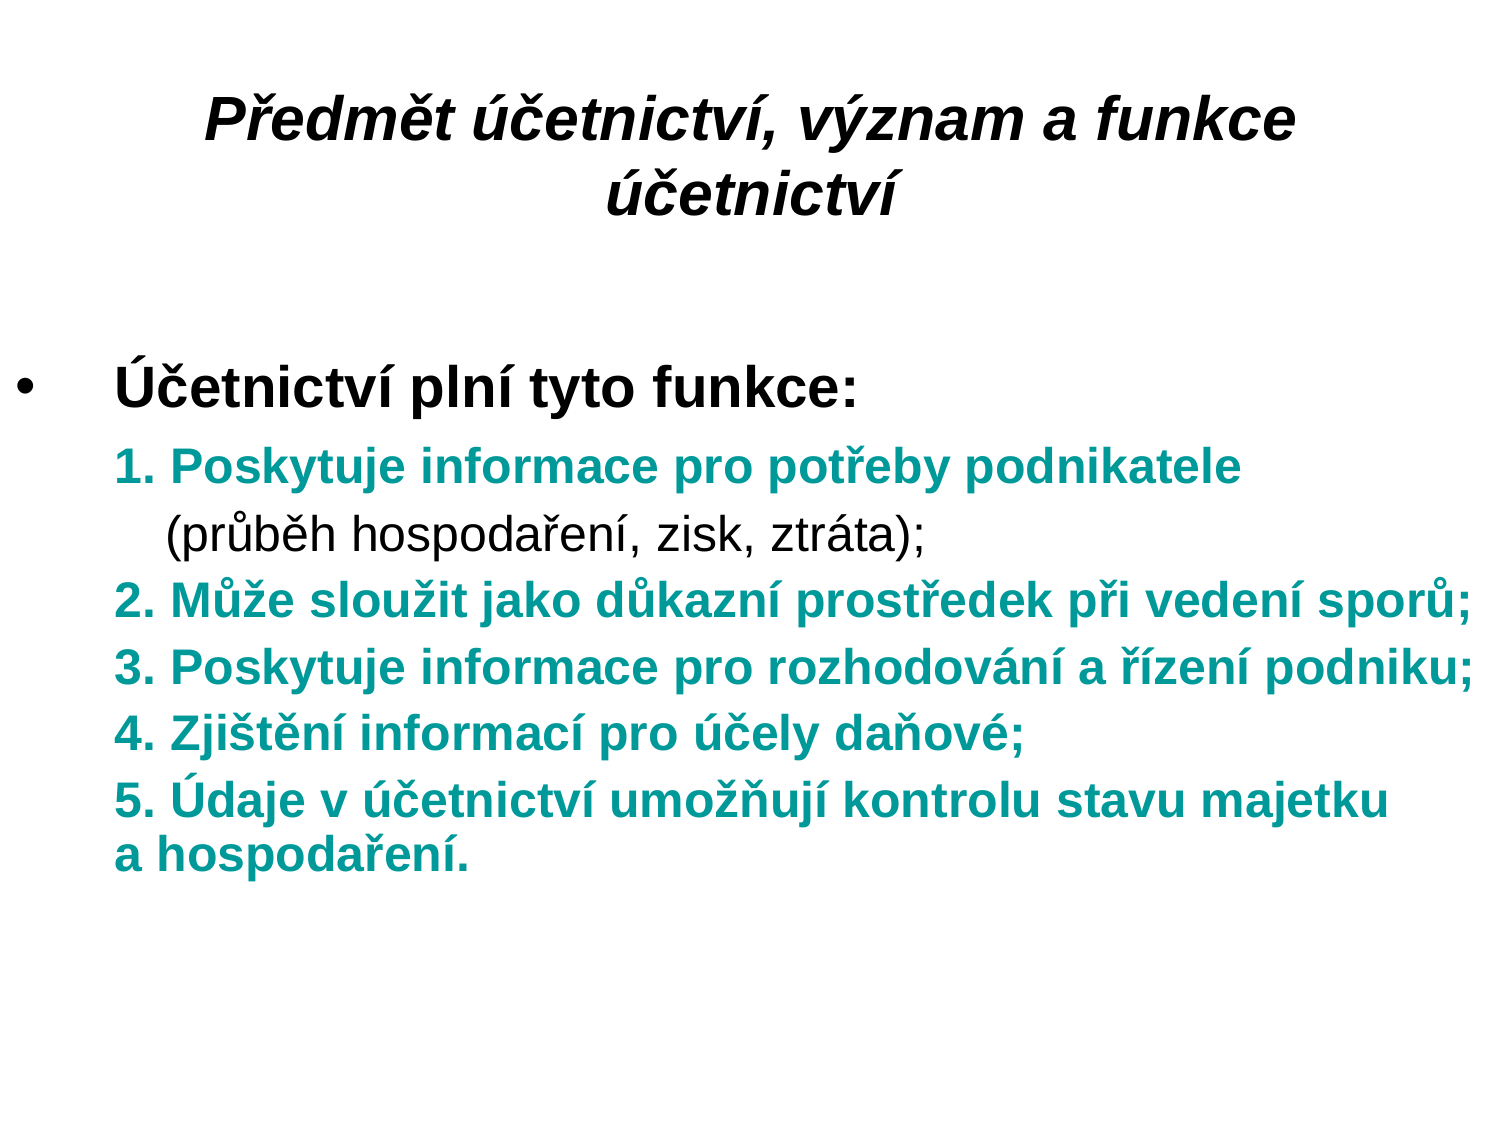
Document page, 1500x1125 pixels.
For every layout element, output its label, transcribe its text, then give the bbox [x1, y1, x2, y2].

list Účetnictví plní tyto funkce: 1. Poskytuje informace pro potřeby podnikatele (průběh hospodaření, zisk, ztráta); 2. Může sloužit jako důkazní prostředek při vedení sporů; 3. Poskytuje informace pro rozhodování a řízení podniku; 4. Zjištění informací pro účely daňové; 5. Údaje v účetnictví umožňují kontrolu stavu majetku a hospodaření. [0, 350, 1500, 1000]
title Předmět účetnictví, význam a funkce účetnictví [112, 30, 1391, 275]
